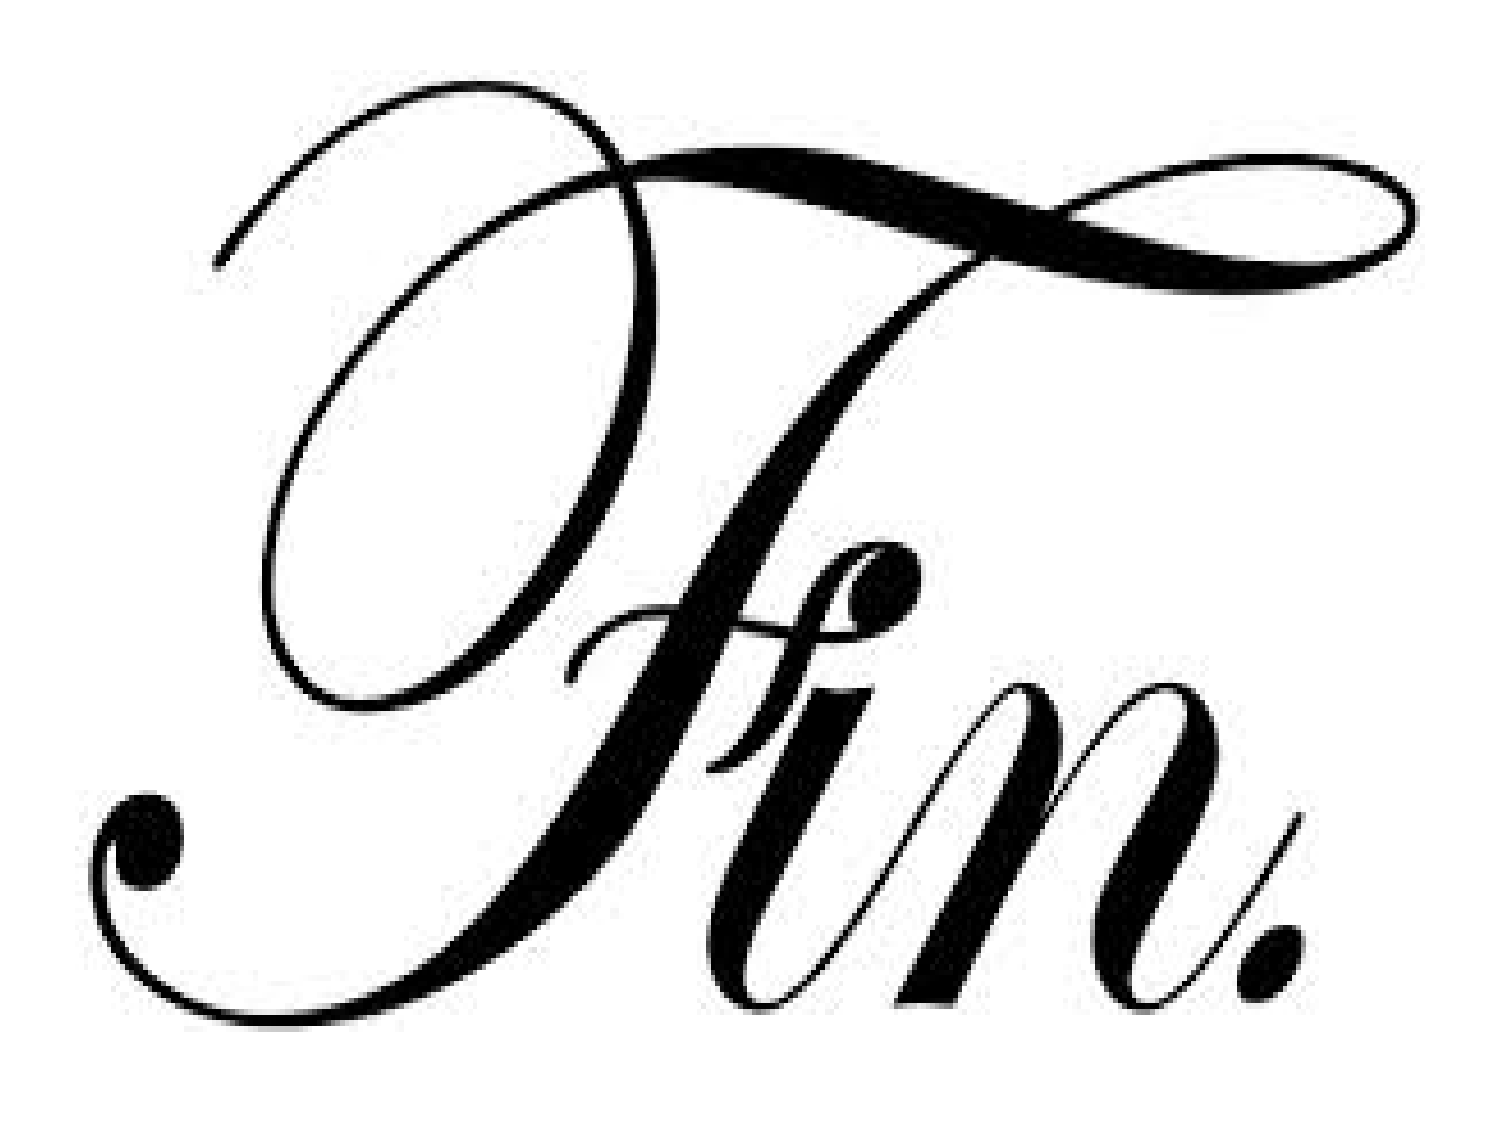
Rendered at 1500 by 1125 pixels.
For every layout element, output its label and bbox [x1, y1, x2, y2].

picture [75, 70, 1425, 1032]
